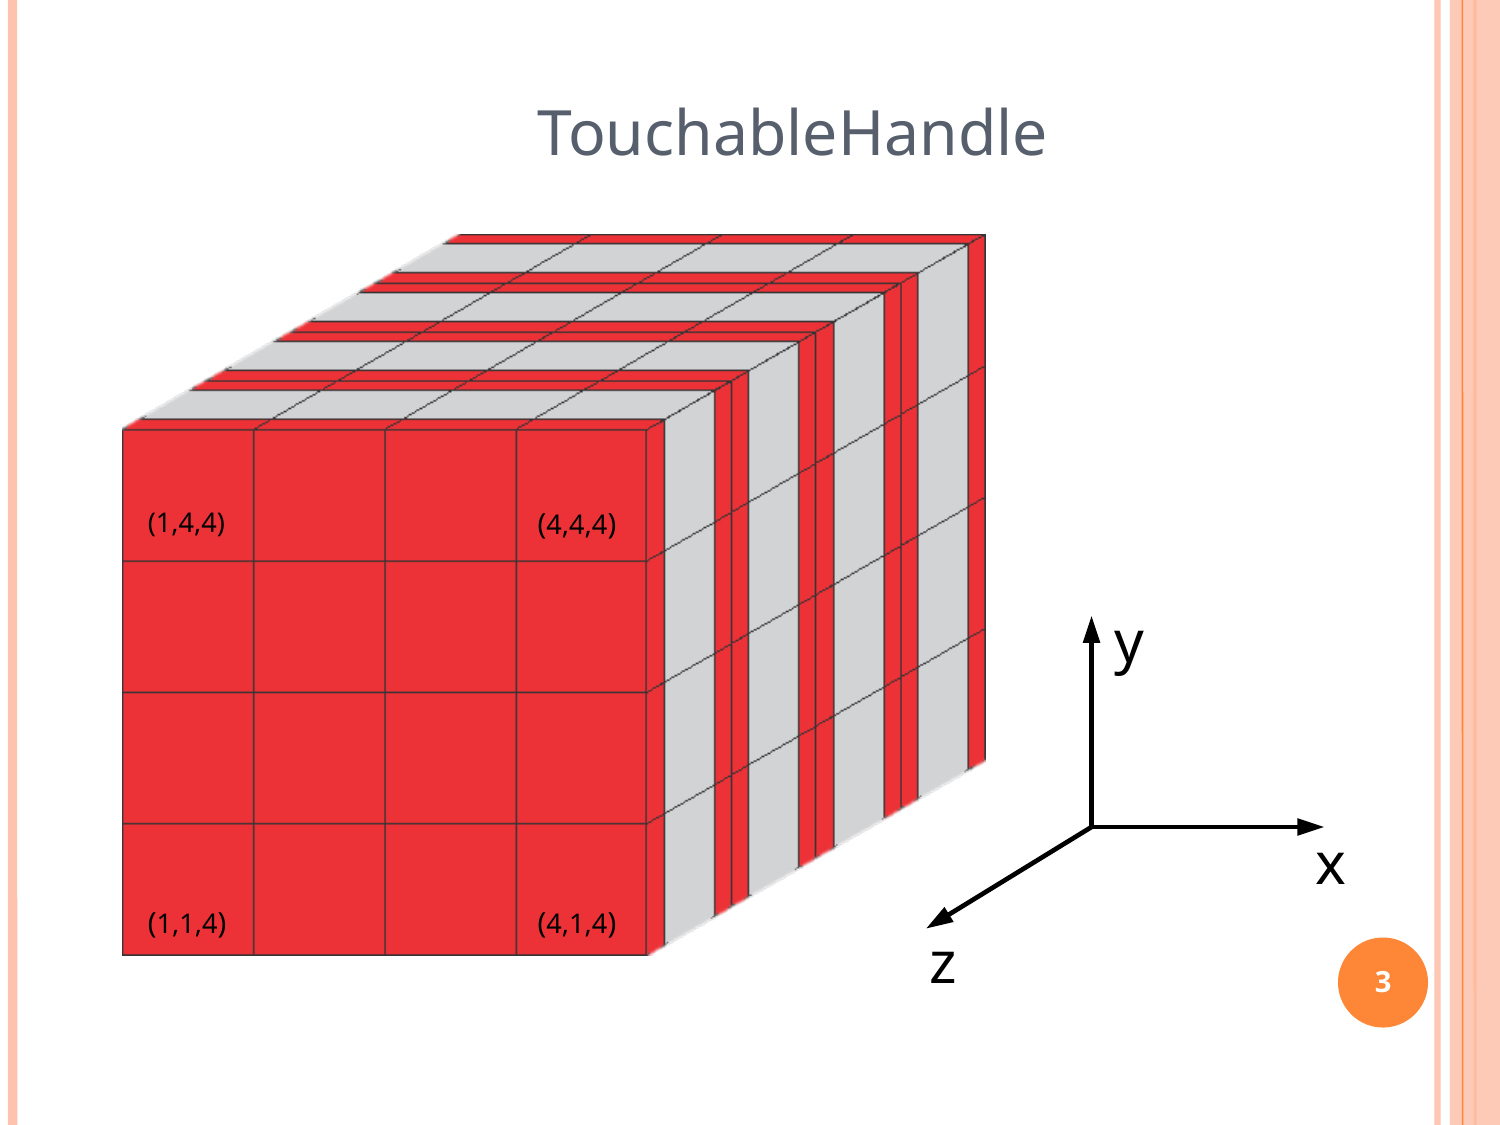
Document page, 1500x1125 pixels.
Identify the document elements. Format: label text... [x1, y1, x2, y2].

text_box y [1099, 596, 1171, 682]
picture [951, 896, 986, 918]
text_box (1,4,4) [132, 497, 258, 546]
text_box (4,1,4) [522, 896, 648, 947]
title TouchableHandle [522, 45, 1426, 175]
picture [122, 234, 986, 956]
text_box z [914, 918, 986, 1004]
text_box x [1300, 818, 1372, 904]
text_box (4,4,4) [522, 497, 648, 548]
text_box (1,1,4) [132, 896, 258, 947]
text_box <number> [1333, 940, 1434, 1027]
